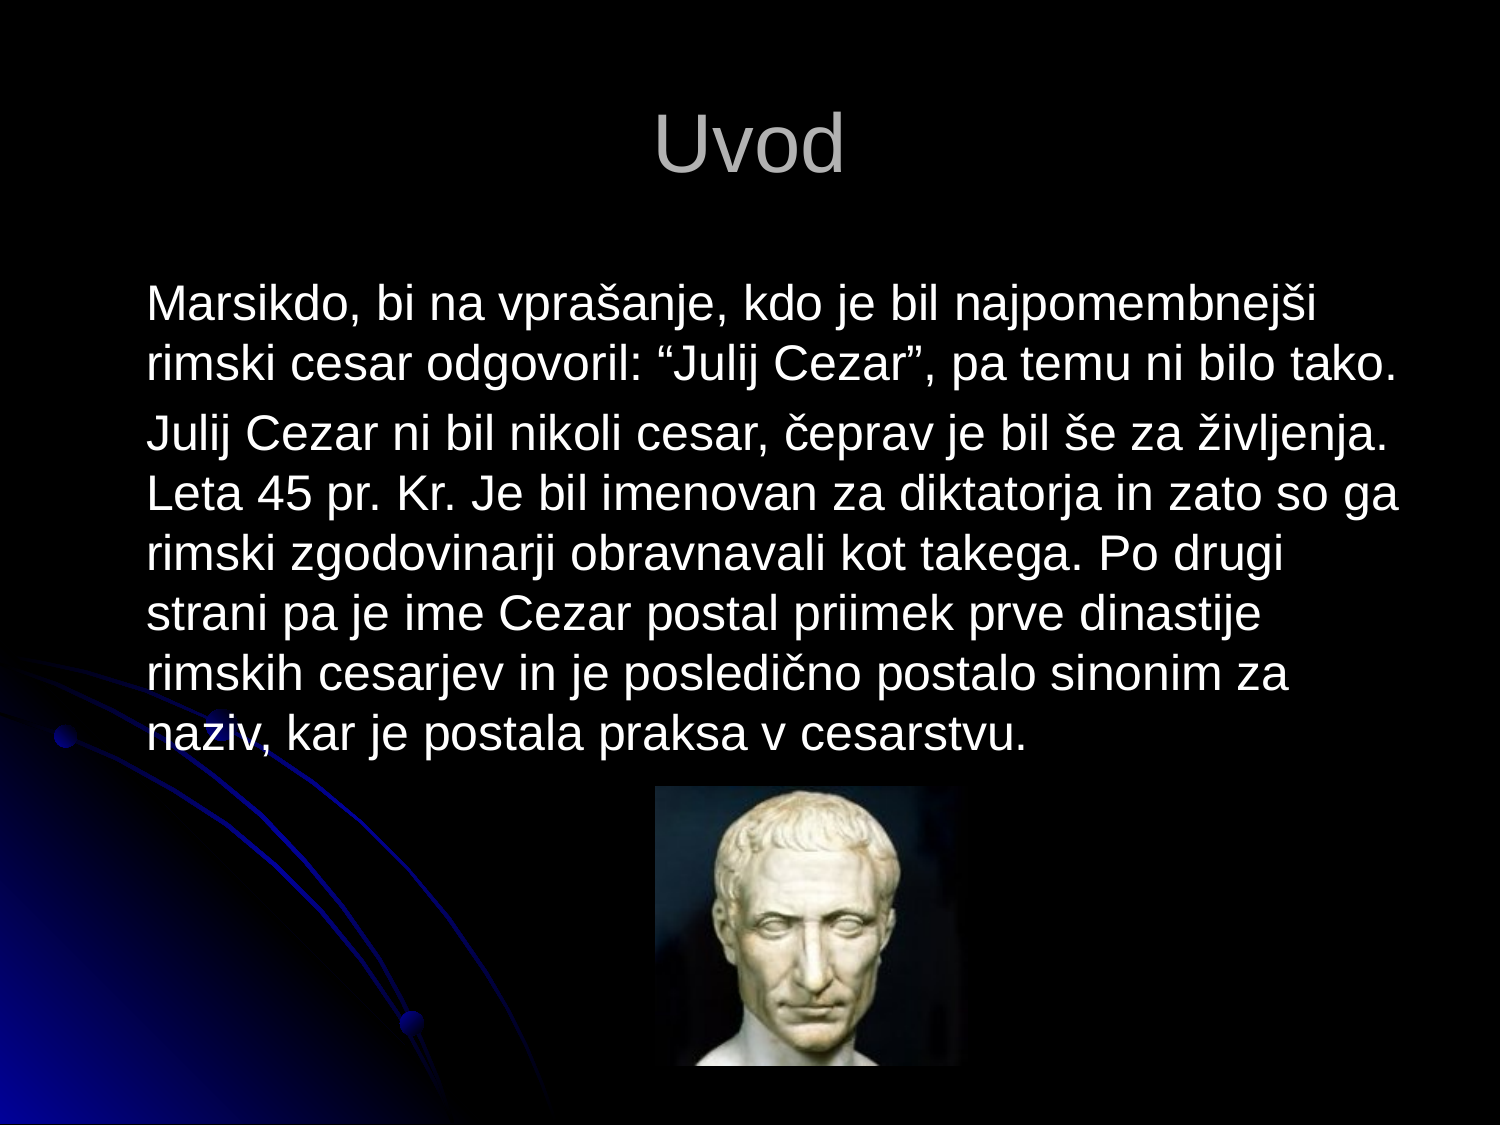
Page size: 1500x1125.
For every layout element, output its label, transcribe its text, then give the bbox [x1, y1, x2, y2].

picture [655, 786, 968, 1066]
list Marsikdo, bi na vprašanje, kdo je bil najpomembnejši rimski cesar odgovoril: “Julij Cezar”, pa temu ni bilo tako. Julij Cezar ni bil nikoli cesar, čeprav je bil še za življenja. Leta 45 pr. Kr. Je bil imenovan za diktatorja in zato so ga rimski zgodovinarji obravnavali kot takega. Po drugi strani pa je ime Cezar postal priimek prve dinastije rimskih cesarjev in je posledično postalo sinonim za naziv, kar je postala praksa v cesarstvu. [75, 262, 1425, 1006]
title Uvod [75, 45, 1425, 233]
